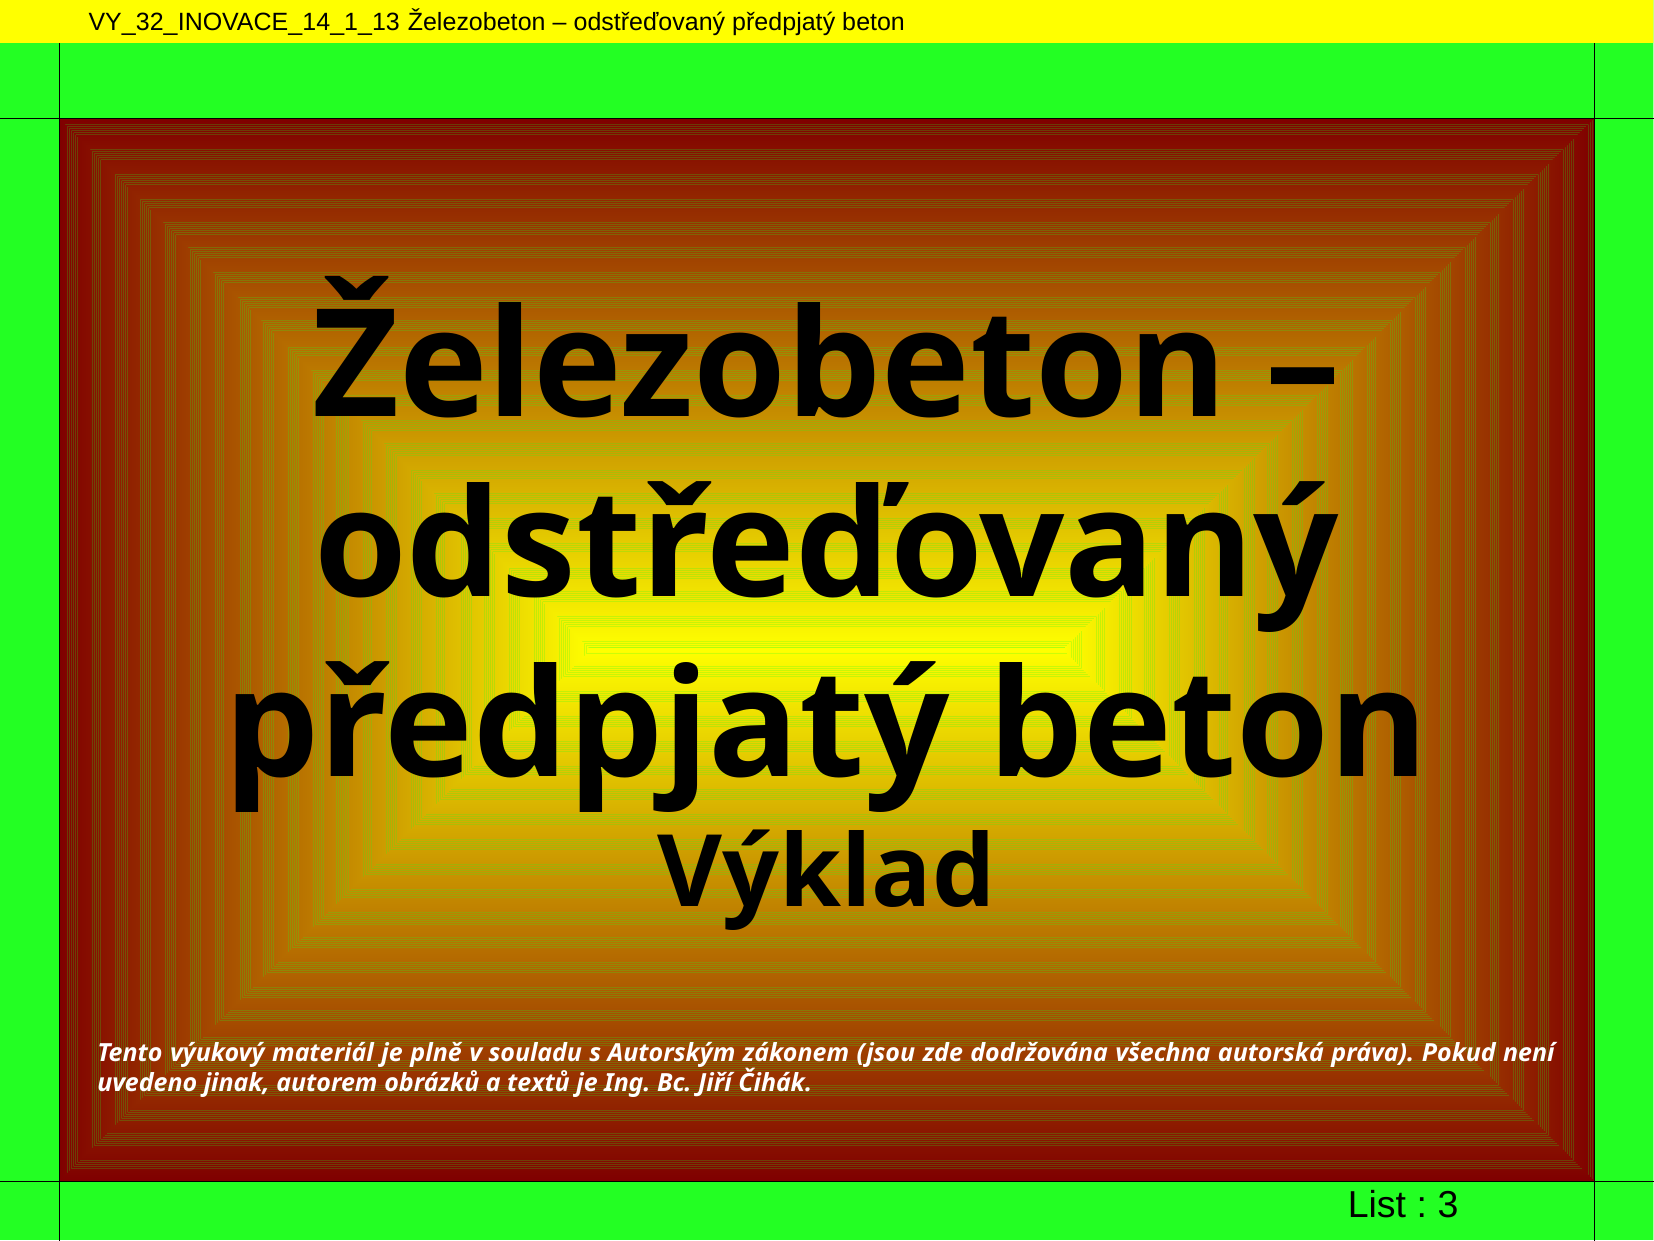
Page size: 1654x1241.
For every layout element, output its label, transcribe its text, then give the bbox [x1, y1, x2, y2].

text_box VY_32_INOVACE_14_1_13 Železobeton – odstřeďovaný předpjatý beton [0, 0, 1654, 43]
text_box Tento výukový materiál je plně v souladu s Autorským zákonem (jsou zde dodržována všechna autorská práva). Pokud není uvedeno jinak, autorem obrázků a textů je Ing. Bc. Jiří Čihák. [82, 1028, 1572, 1105]
text_box List : <číslo> [1357, 1176, 1599, 1241]
text_box Železobeton – odstřeďovaný předpjatý beton Výklad [60, 119, 1594, 1181]
